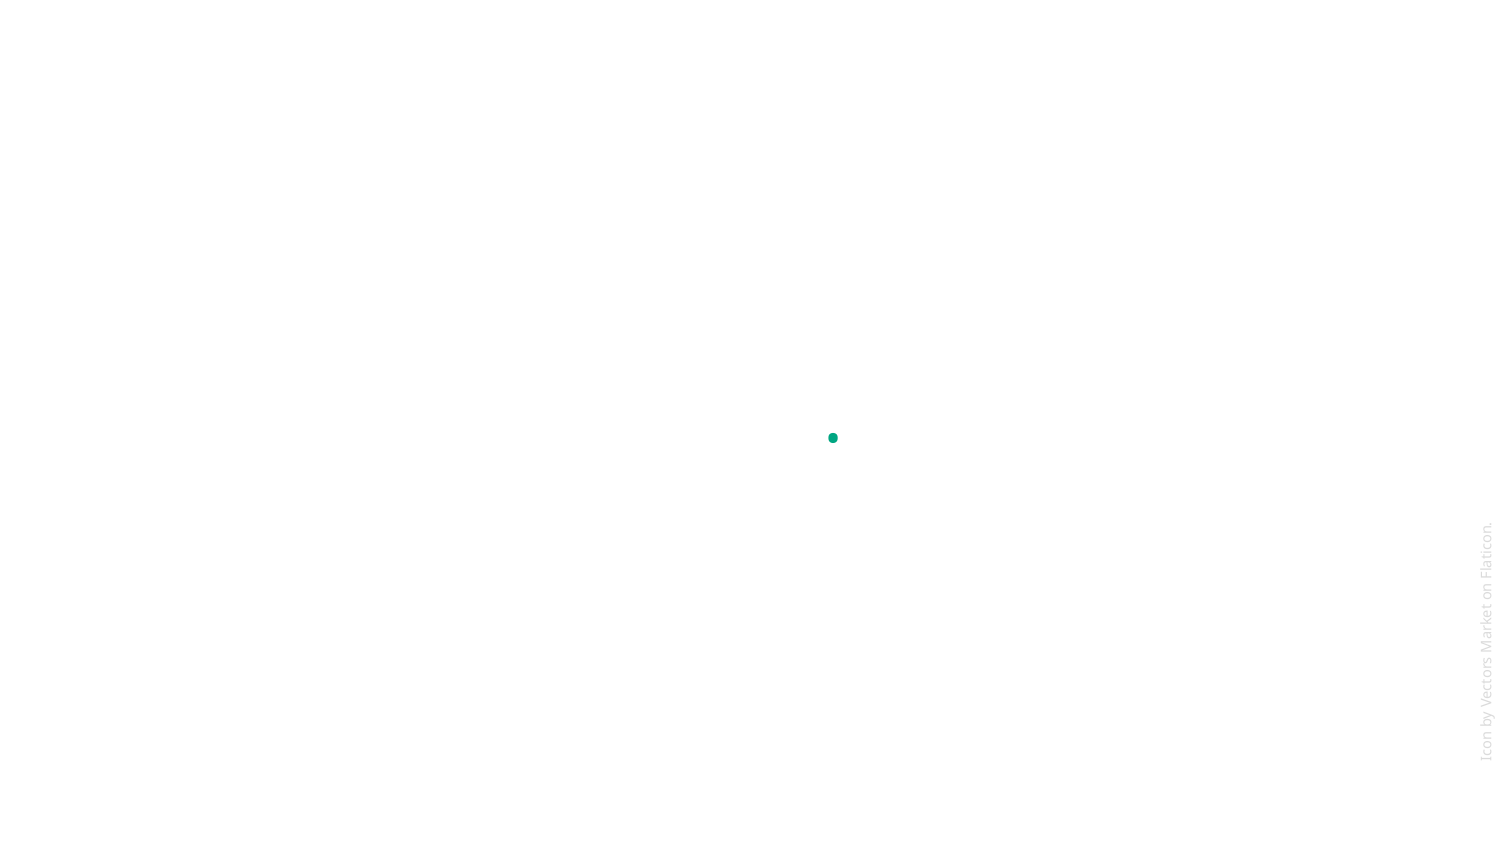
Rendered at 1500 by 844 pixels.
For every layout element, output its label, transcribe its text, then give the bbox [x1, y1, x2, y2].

text_box Icon by Vectors Market on Flaticon. [1462, 245, 1500, 777]
text_box Creation-as-research. [59, 272, 1431, 540]
